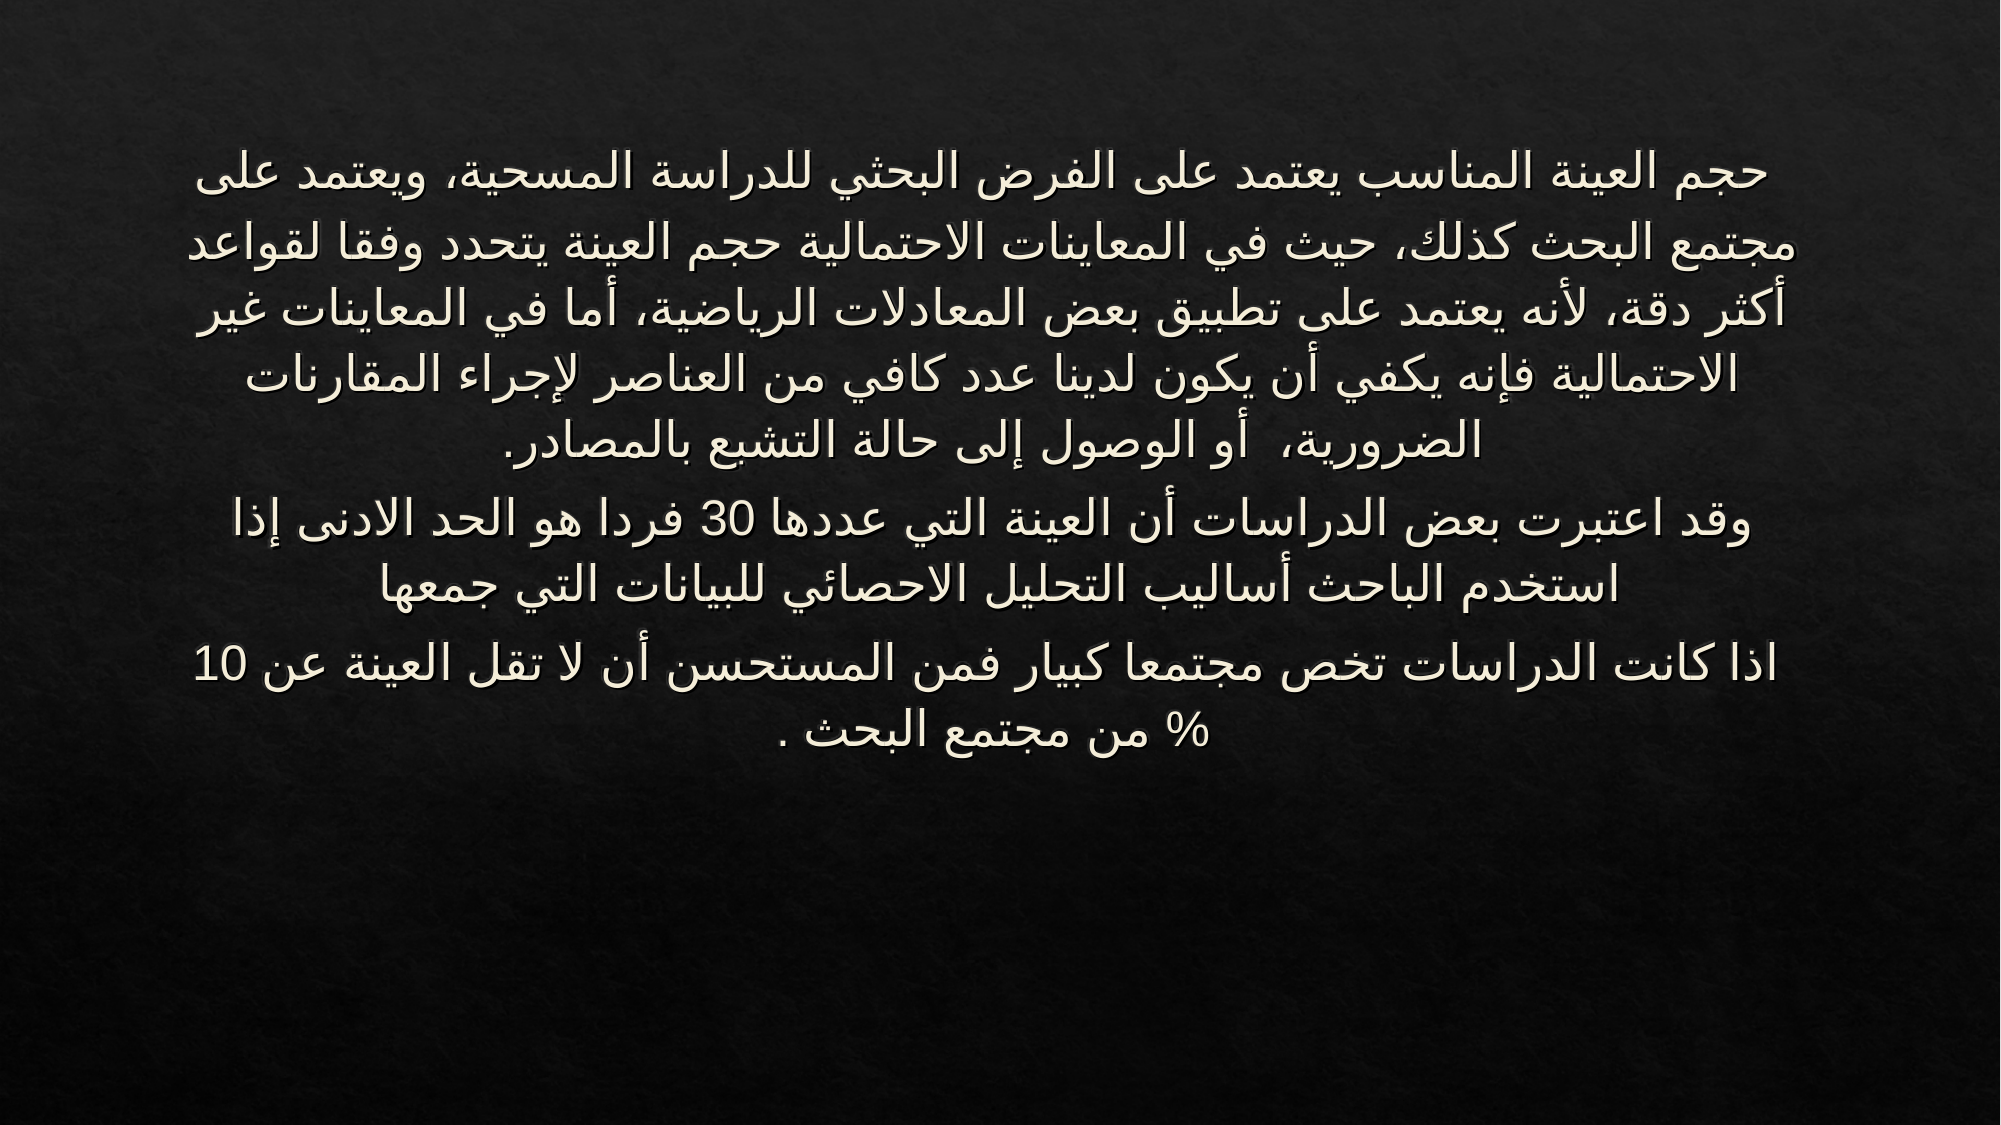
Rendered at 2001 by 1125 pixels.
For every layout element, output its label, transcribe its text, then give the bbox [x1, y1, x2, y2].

list حجم العينة المناسب يعتمد على الفرض البحثي للدراسة المسحية، ويعتمد على مجتمع البحث كذلك، حيث في المعاينات الاحتمالية حجم العينة يتحدد وفقا لقواعد أكثر دقة، لأنه يعتمد على تطبيق بعض المعادلات الرياضية، أما في المعاينات غير الاحتمالية فإنه يكفي أن يكون لدينا عدد كافي من العناصر لإجراء المقارنات الضرورية، أو الوصول إلى حالة التشبع بالمصادر. وقد اعتبرت بعض الدراسات أن العينة التي عددها 30 فردا هو الحد الادنى إذا استخدم الباحث أساليب التحليل الاحصائي للبيانات التي جمعها اذا كانت الدراسات تخص مجتمعا كبيار فمن المستحسن أن لا تقل العينة عن 10 % من مجتمع البحث . [149, 33, 1849, 1053]
